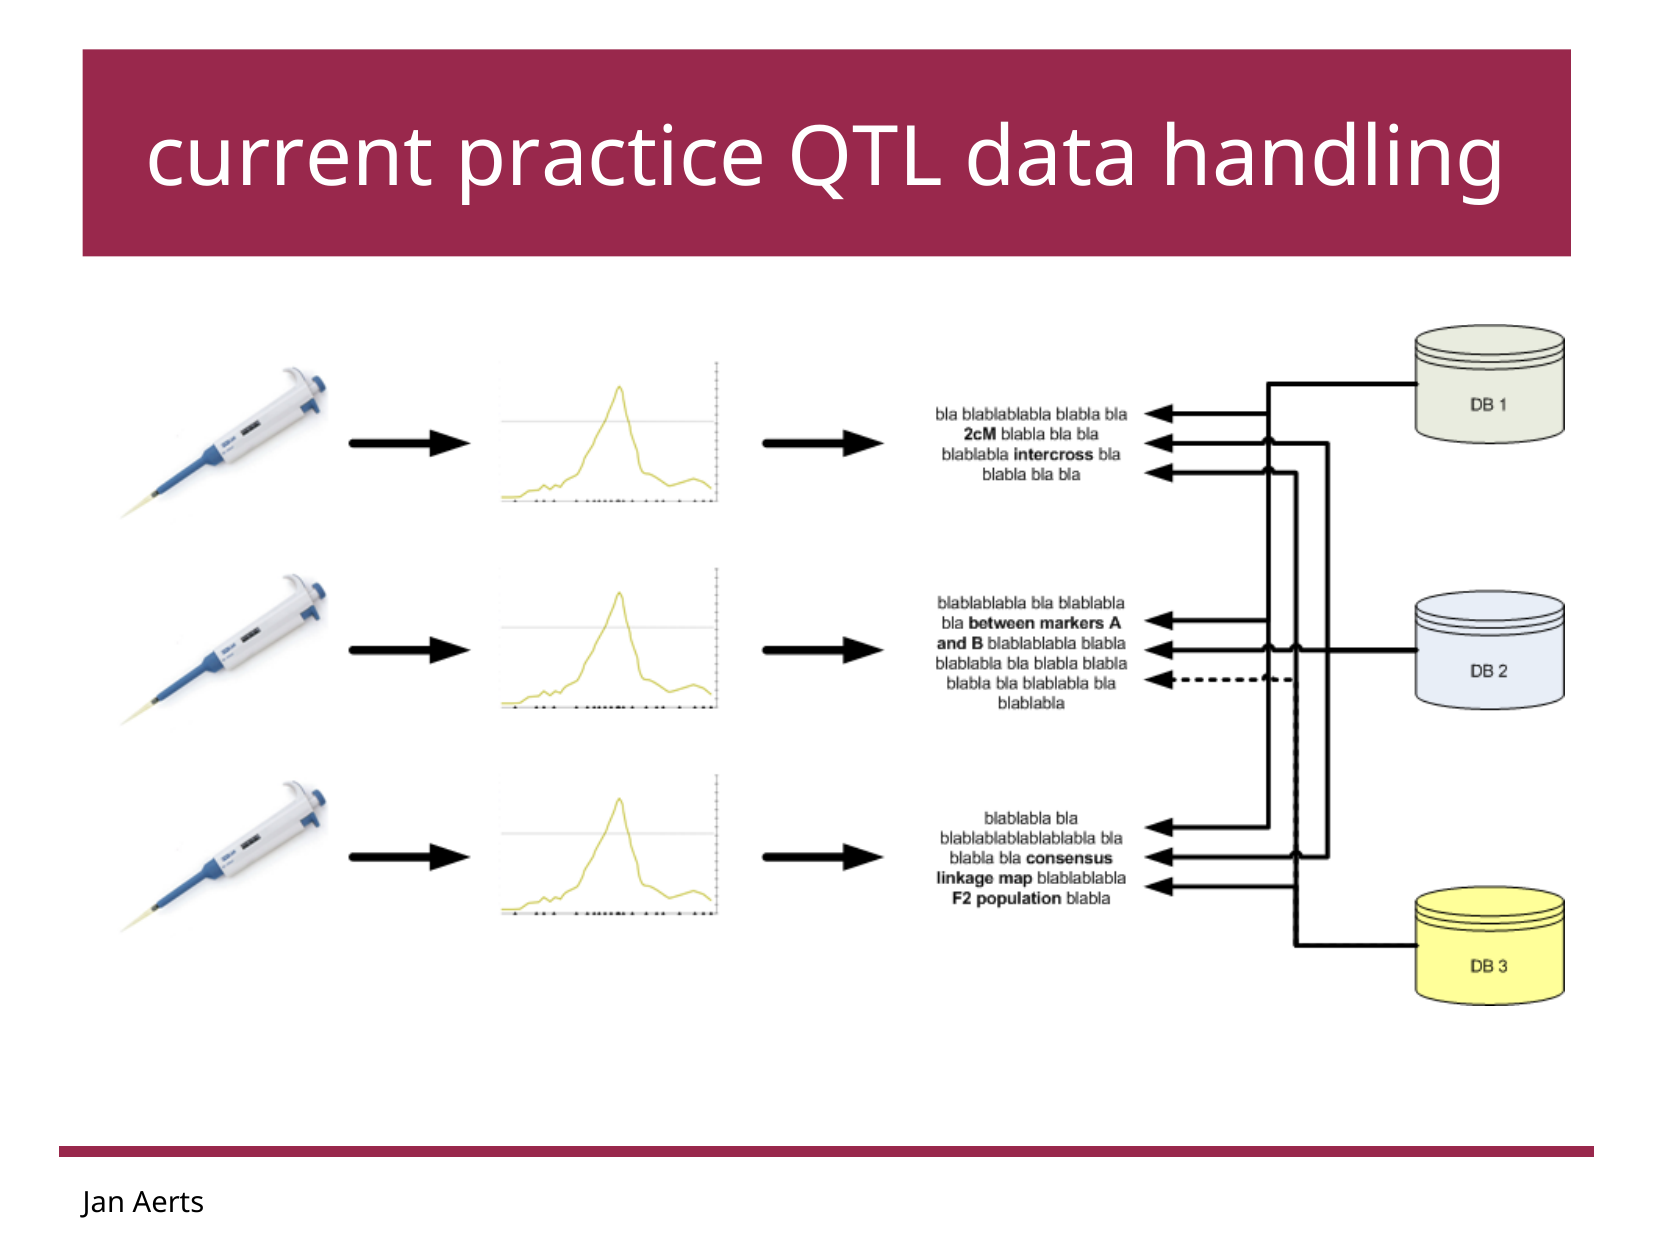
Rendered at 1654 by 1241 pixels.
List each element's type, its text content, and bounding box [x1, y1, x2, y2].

title current practice QTL data handling [82, 49, 1571, 257]
picture [116, 324, 1565, 1007]
